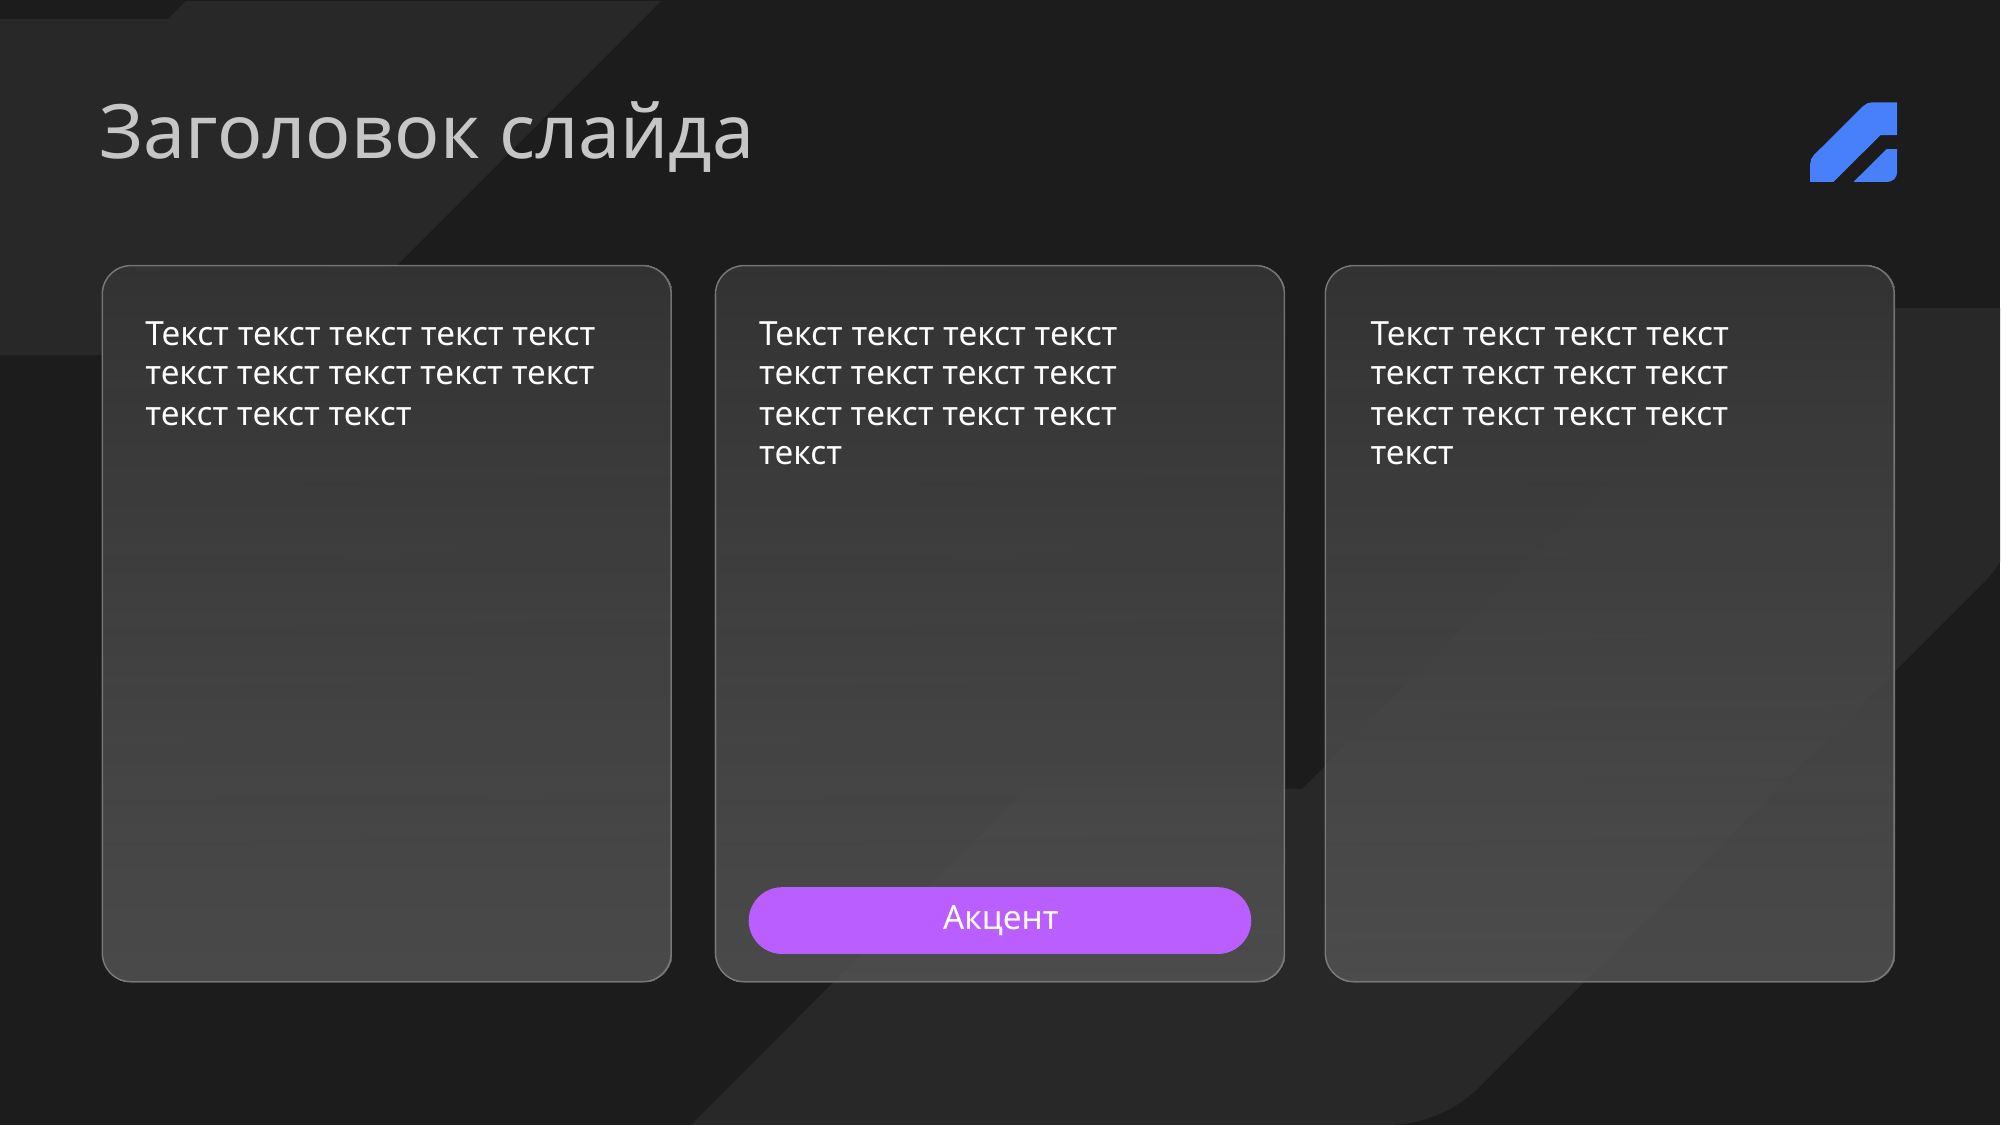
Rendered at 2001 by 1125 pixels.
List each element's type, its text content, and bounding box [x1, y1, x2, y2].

text_box Текст текст текст текст текст текст текст текст текст текст текст текст текст [744, 304, 1216, 481]
text_box [1325, 265, 1895, 982]
title Заголовок слайда [84, 86, 1810, 179]
text_box [715, 265, 1285, 982]
text_box Акцент [845, 888, 1157, 945]
text_box Текст текст текст текст текст текст текст текст текст текст текст текст текст [1355, 304, 1828, 481]
text_box Текст текст текст текст текст текст текст текст текст текст текст текст текст [130, 304, 637, 481]
text_box [102, 265, 672, 982]
